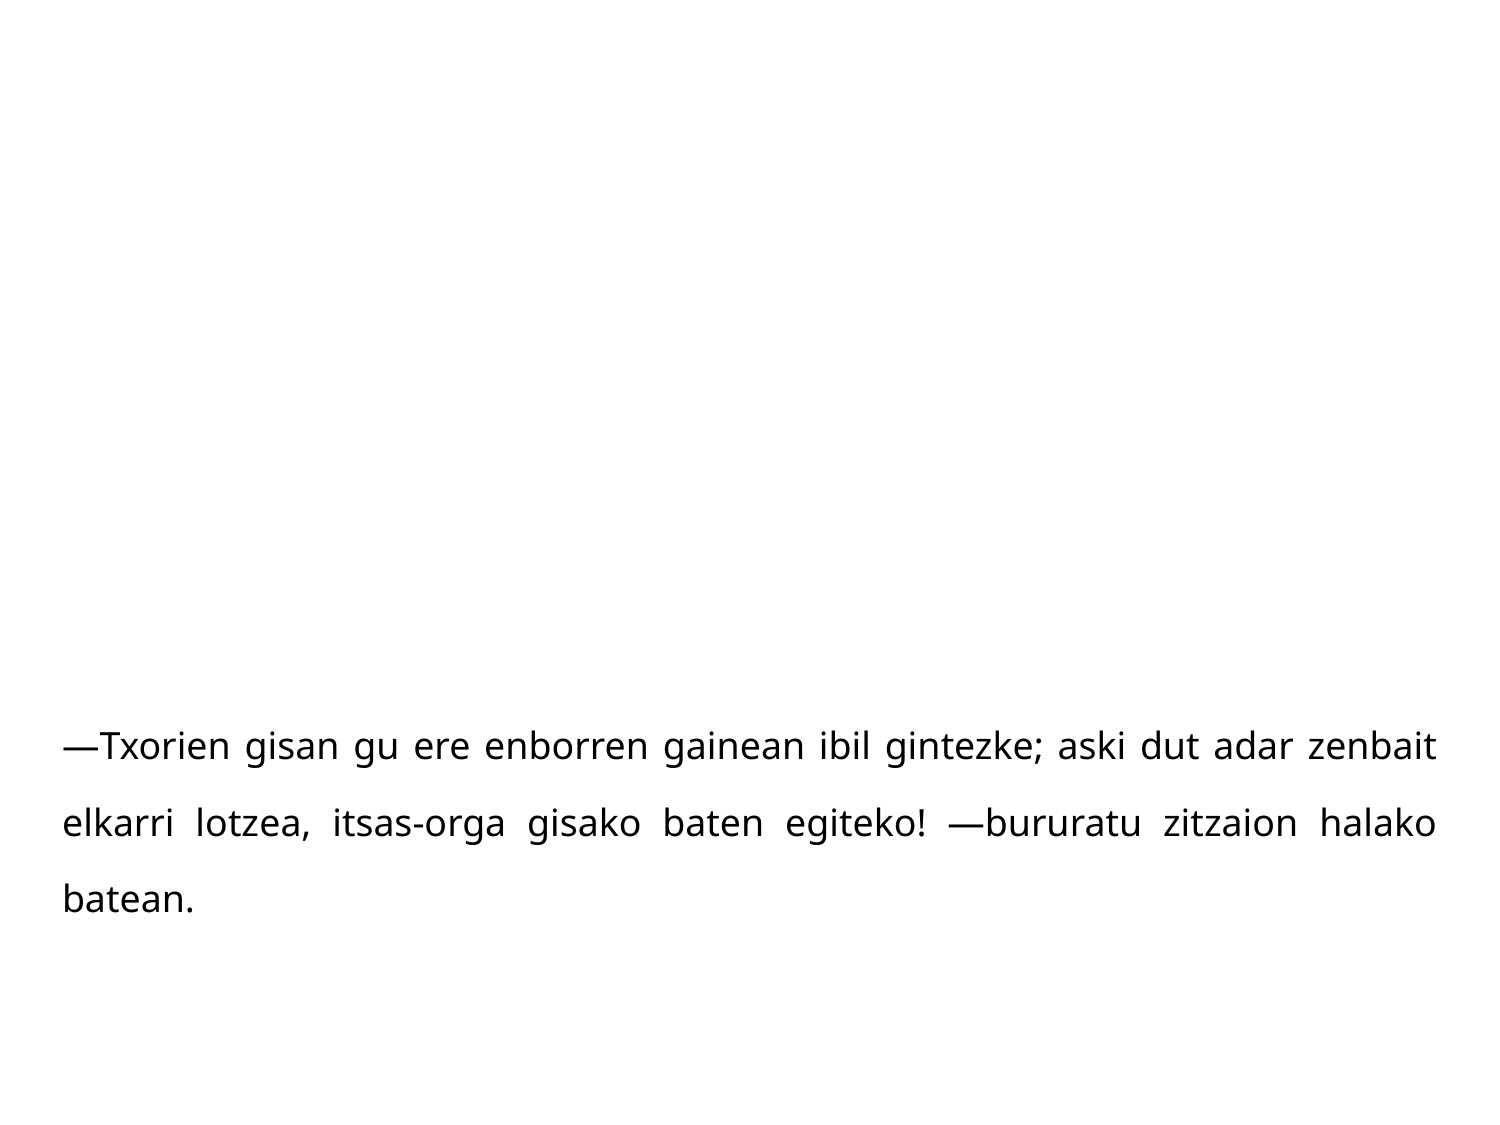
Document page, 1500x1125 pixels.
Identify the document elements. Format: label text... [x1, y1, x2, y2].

text_box —Txorien gisan gu ere enborren gainean ibil gintezke; aski dut adar zenbait elkarri lotzea, itsas-orga gisako baten egiteko! —bururatu zitzaion halako batean. [47, 687, 1453, 907]
